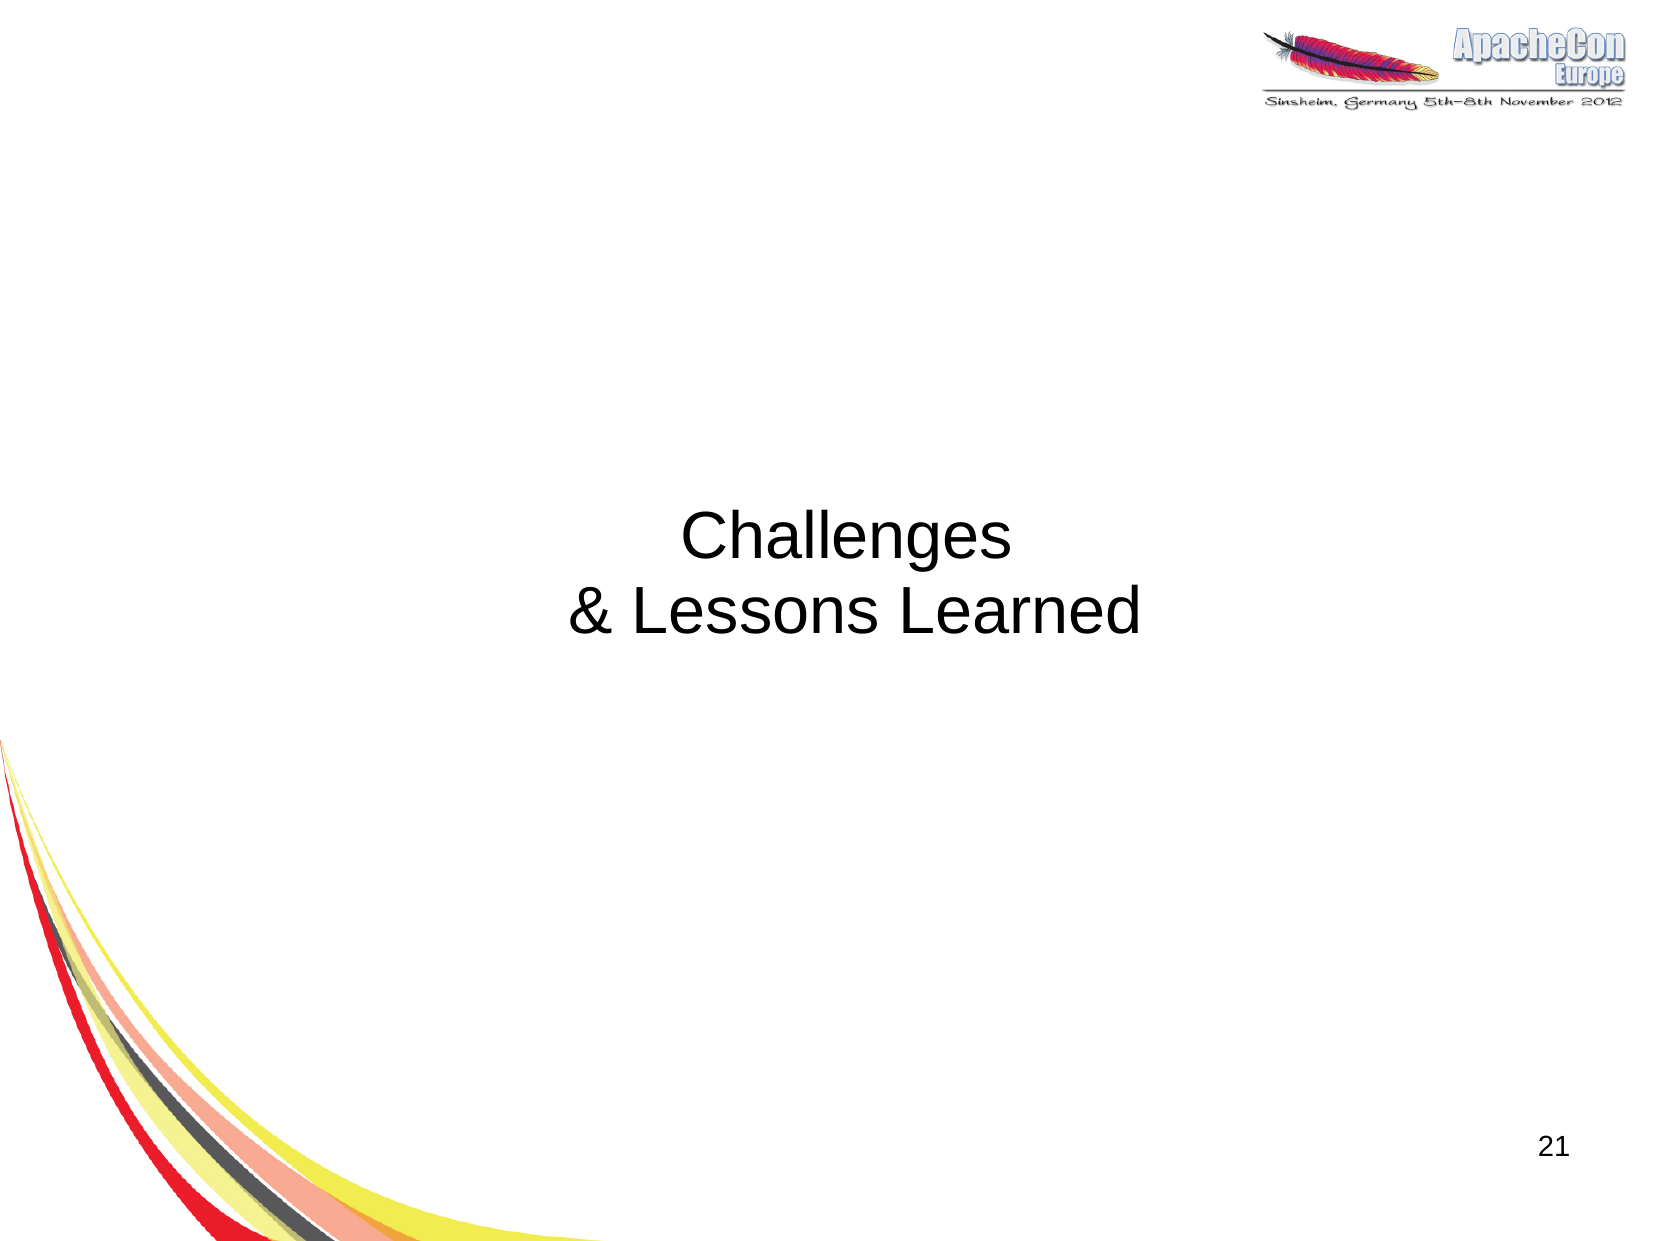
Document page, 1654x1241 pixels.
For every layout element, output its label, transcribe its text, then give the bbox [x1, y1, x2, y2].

subtitle Challenges & Lessons Learned [177, 498, 1535, 648]
picture [0, 0, 1653, 1241]
